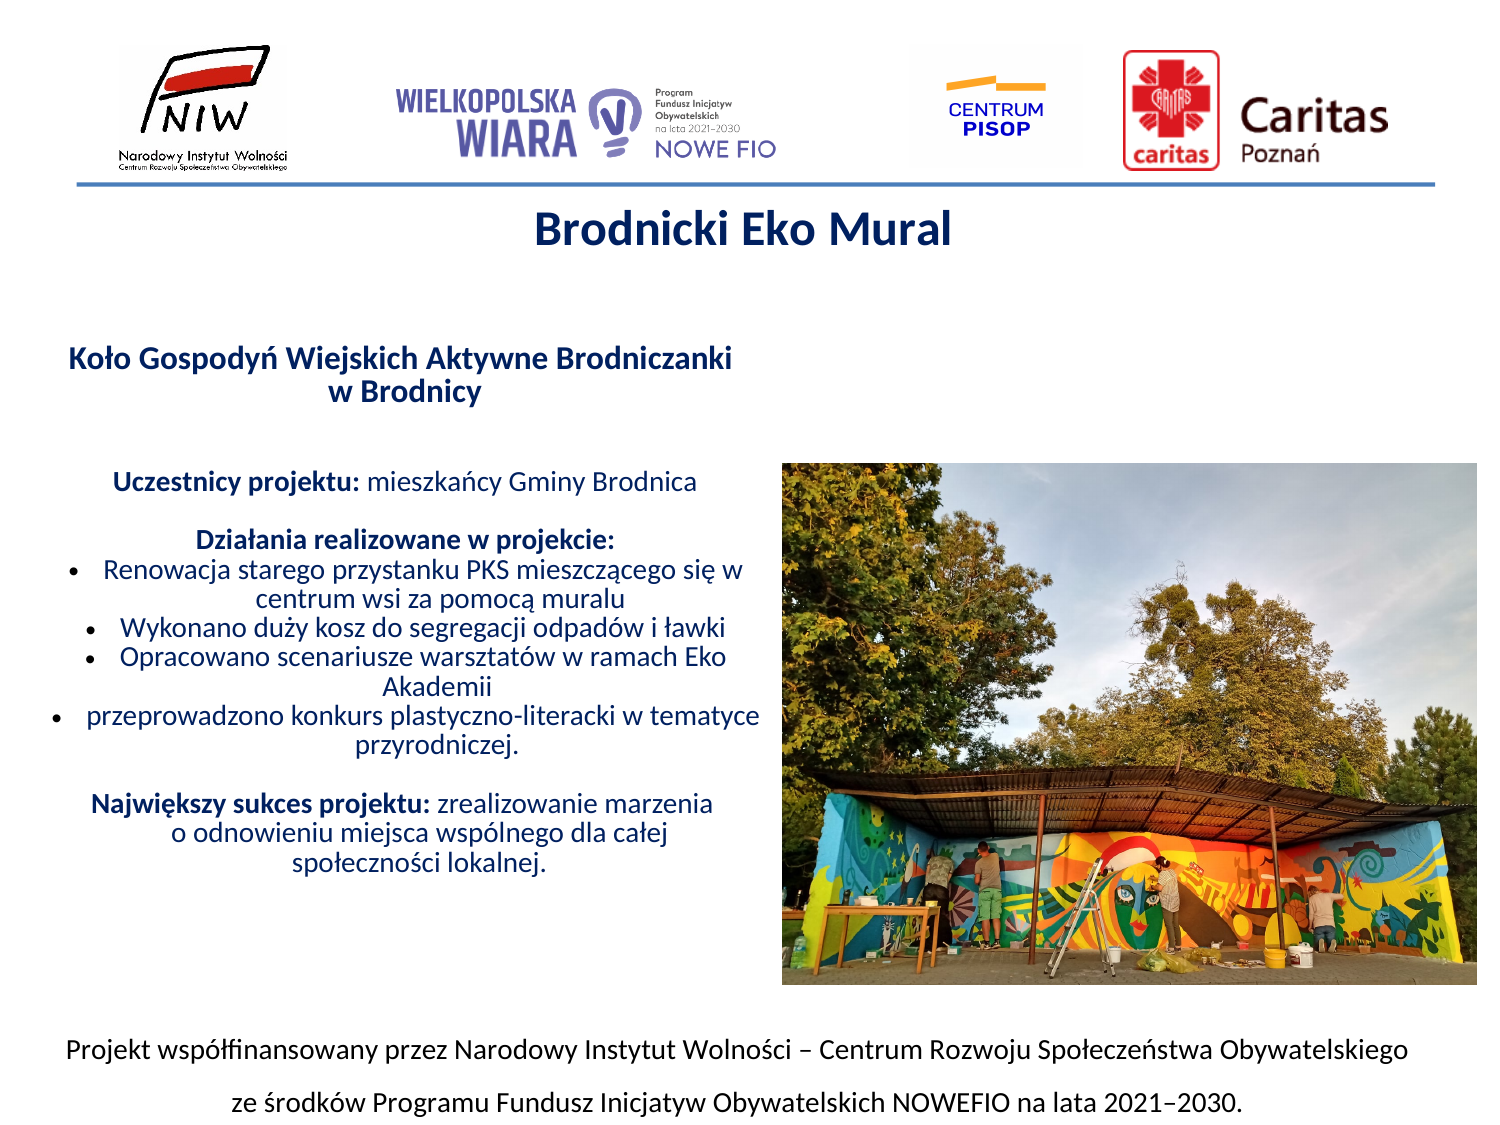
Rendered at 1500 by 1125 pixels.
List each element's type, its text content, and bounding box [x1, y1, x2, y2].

text_box Koło Gospodyń Wiejskich Aktywne Brodniczanki w Brodnicy Uczestnicy projektu: mieszkańcy Gminy Brodnica Działania realizowane w projekcie: Renowacja starego przystanku PKS mieszczącego się w centrum wsi za pomocą muralu Wykonano duży kosz do segregacji odpadów i ławki Opracowano scenariusze warsztatów w ramach Eko Akademii przeprowadzono konkurs plastyczno-literacki w tematyce przyrodniczej. Największy sukces projektu: zrealizowanie marzenia o odnowieniu miejsca wspólnego dla całej społeczności lokalnej. [23, 307, 787, 1057]
text_box Brodnicki Eko Mural [165, 200, 1323, 336]
picture [782, 463, 1477, 985]
